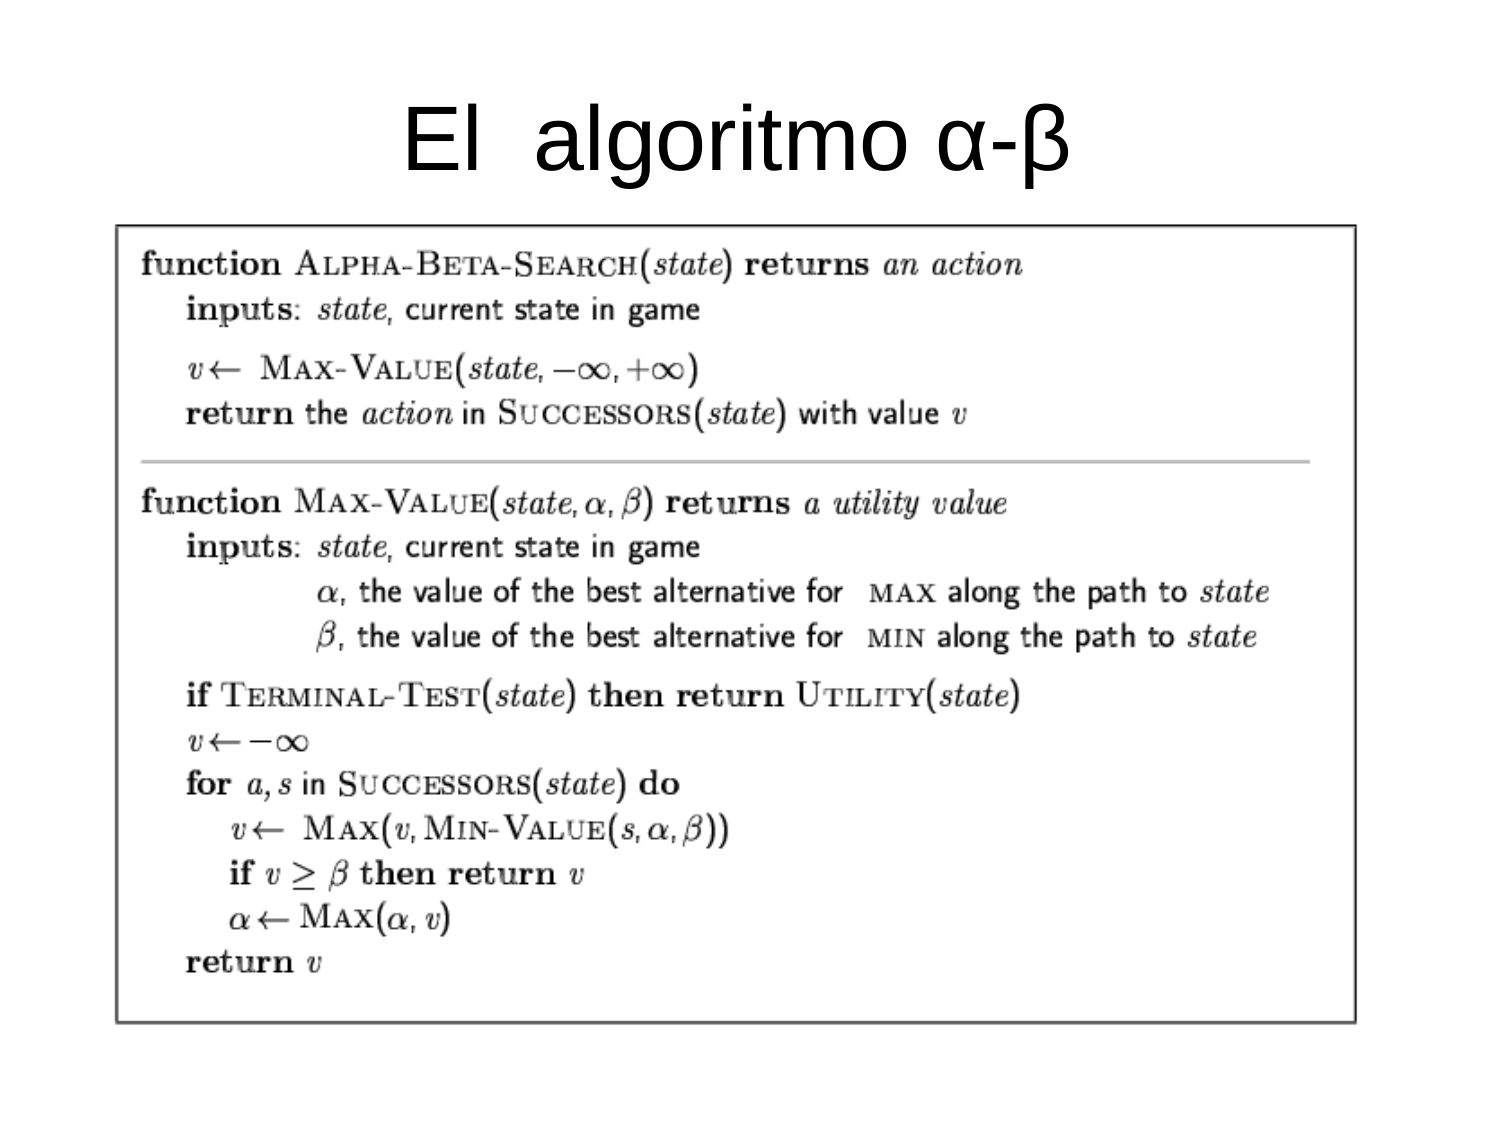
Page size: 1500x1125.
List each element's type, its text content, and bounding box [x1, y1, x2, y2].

picture [112, 212, 1363, 1032]
title El algoritmo α-β [75, 45, 1426, 233]
